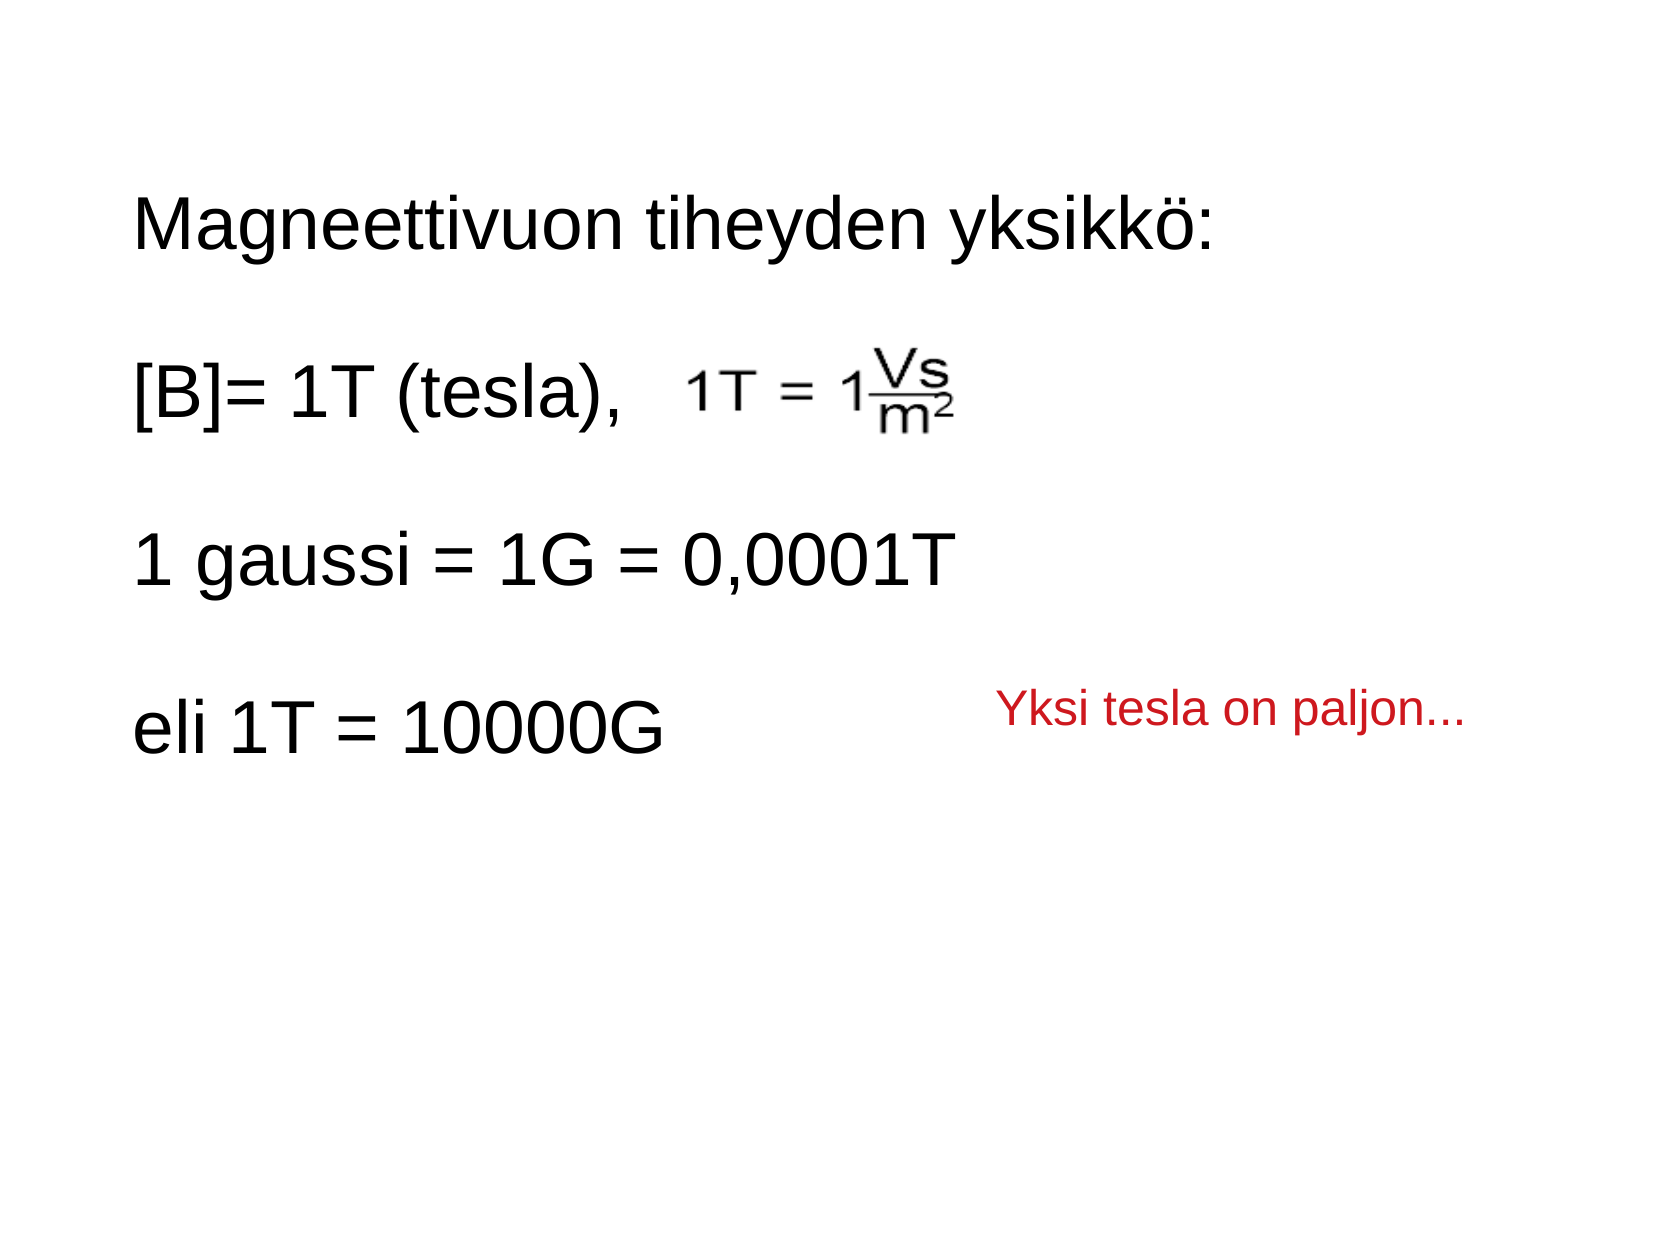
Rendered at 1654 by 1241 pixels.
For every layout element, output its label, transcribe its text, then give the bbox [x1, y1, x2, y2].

text_box Yksi tesla on paljon... [980, 673, 1483, 744]
text_box Magneettivuon tiheyden yksikkö: [B]= 1T (tesla), 1 gaussi = 1G = 0,0001T eli 1T = 10000G [118, 174, 1453, 945]
